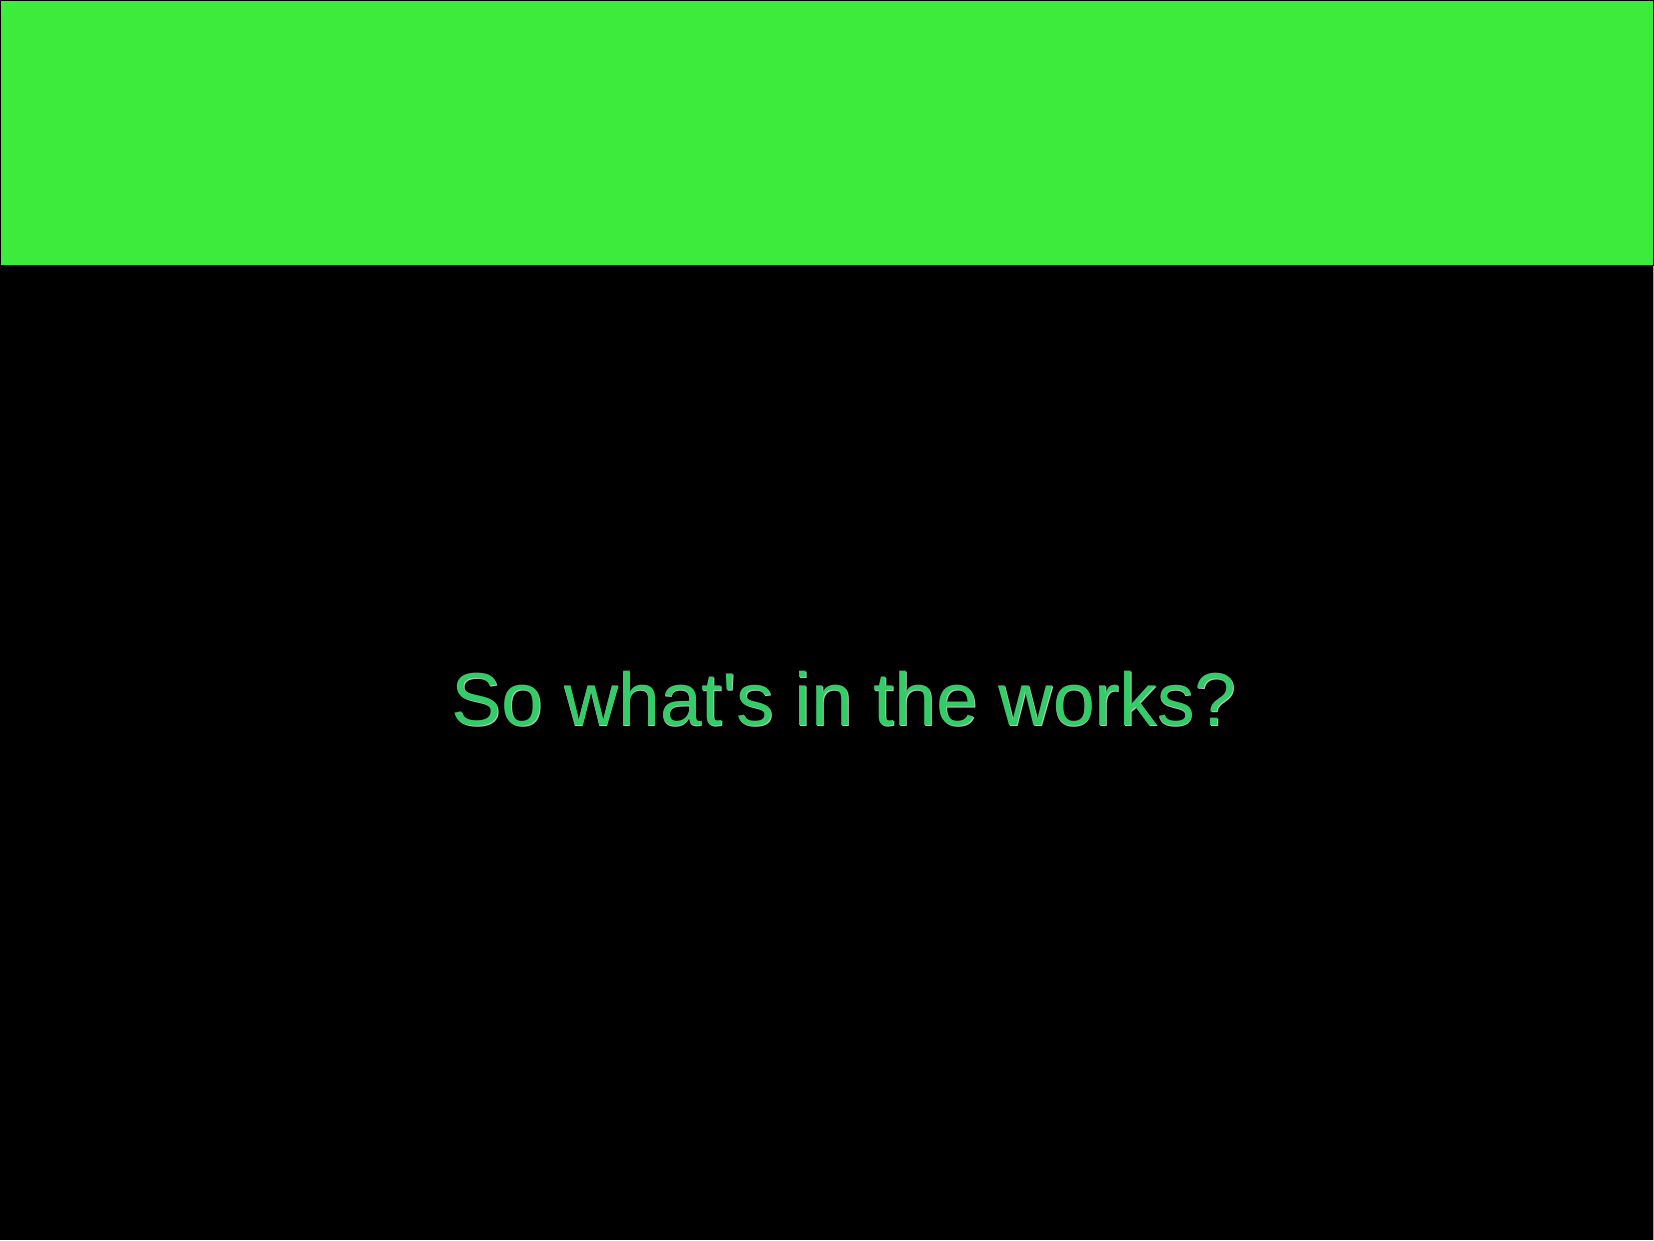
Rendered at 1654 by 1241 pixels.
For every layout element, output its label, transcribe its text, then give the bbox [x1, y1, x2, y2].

subtitle So what's in the works? [82, 297, 1571, 1102]
